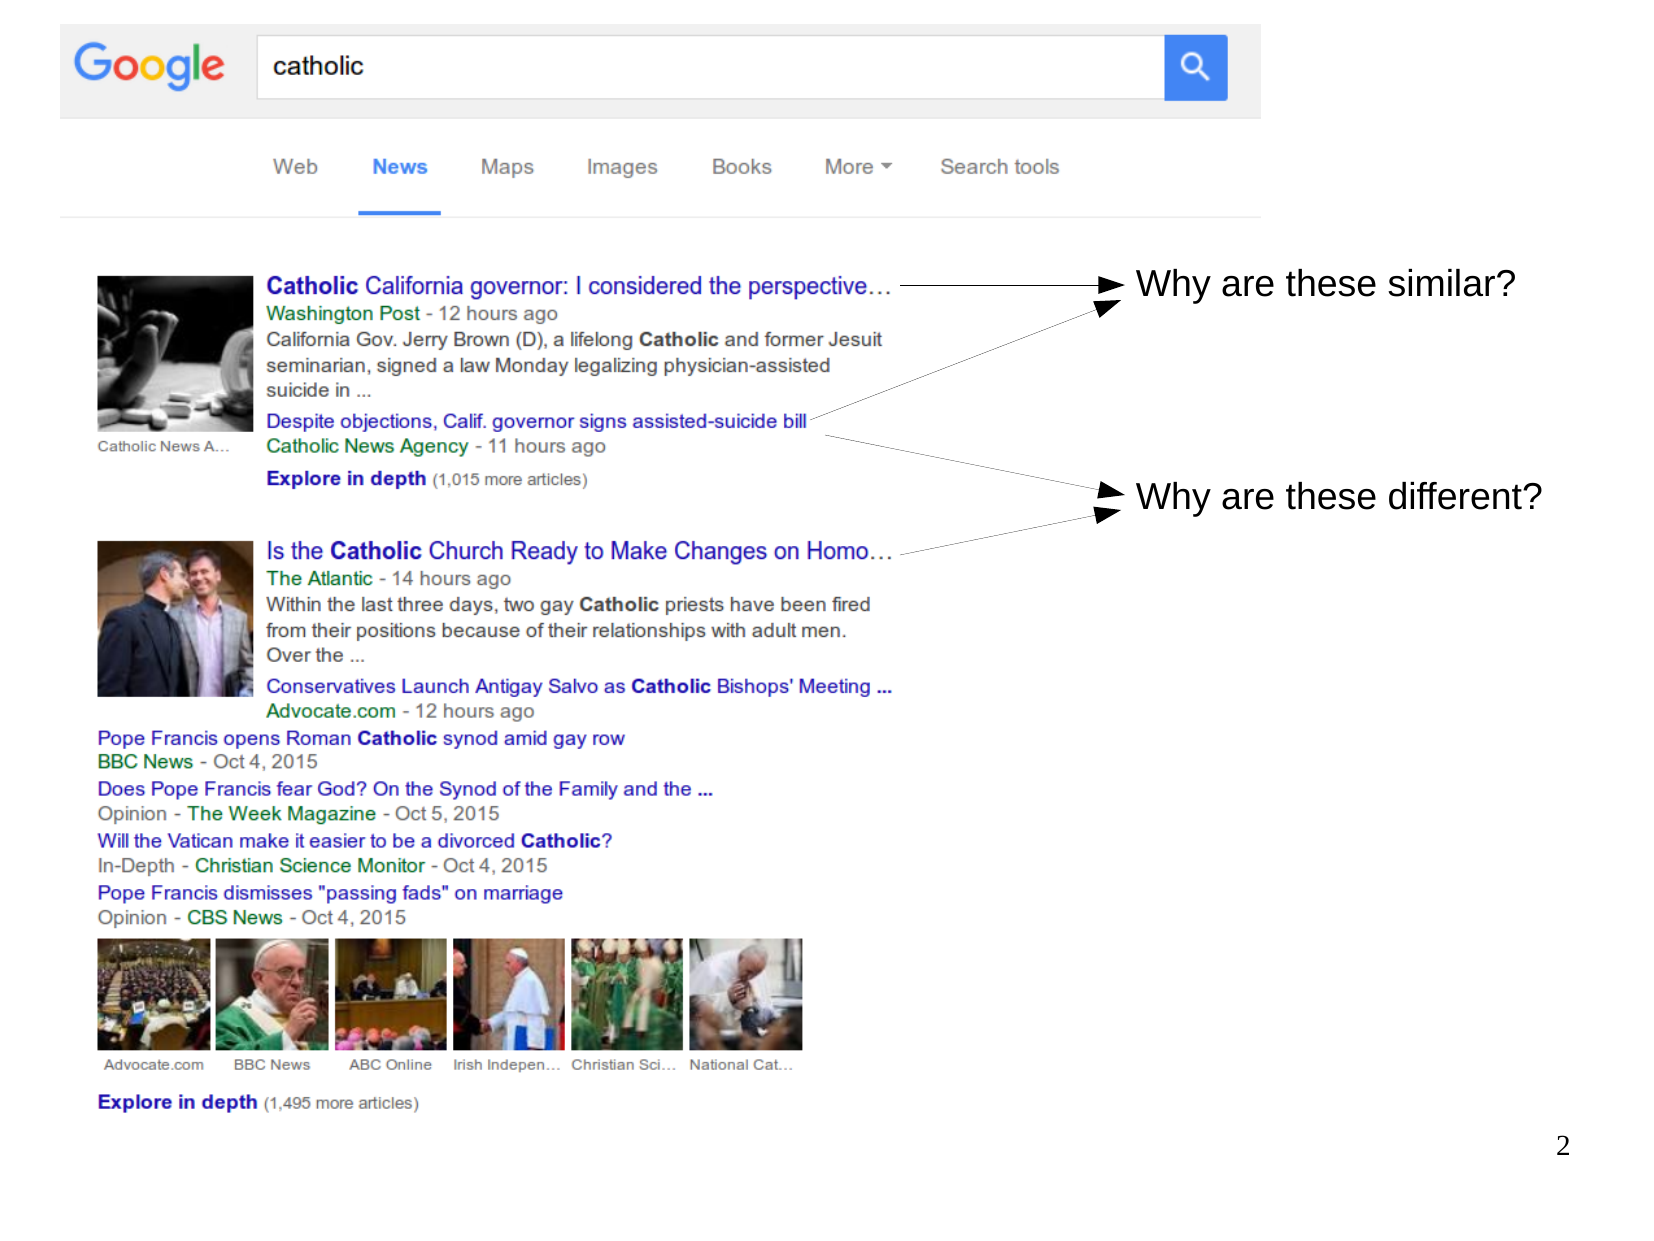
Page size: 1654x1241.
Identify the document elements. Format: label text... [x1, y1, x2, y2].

text_box Why are these different? [1121, 468, 1603, 526]
picture [60, 255, 944, 1136]
text_box Why are these similar? [1121, 255, 1603, 312]
picture [60, 24, 1261, 226]
